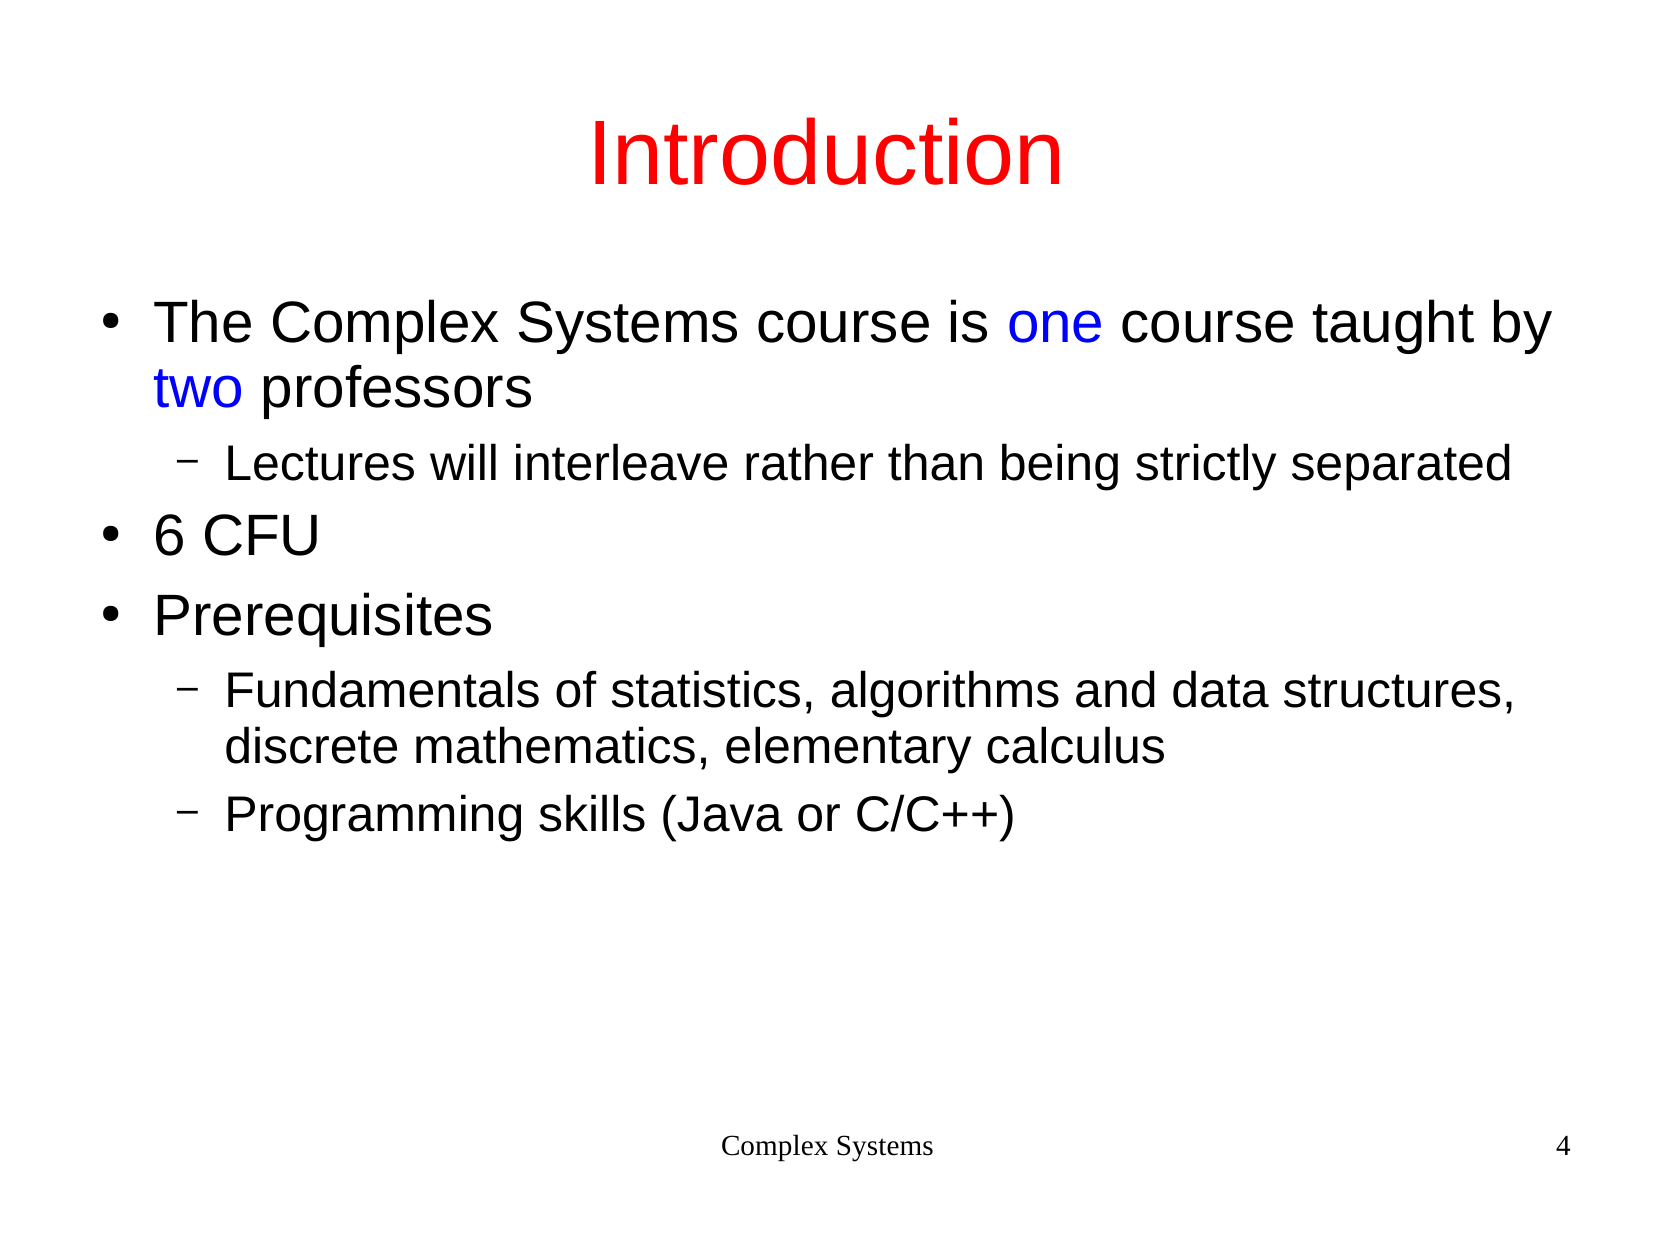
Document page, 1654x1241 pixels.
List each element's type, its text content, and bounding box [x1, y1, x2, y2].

list The Complex Systems course is one course taught by two professors Lectures will interleave rather than being strictly separated 6 CFU Prerequisites Fundamentals of statistics, algorithms and data structures, discrete mathematics, elementary calculus Programming skills (Java or C/C++) [82, 290, 1571, 1109]
title Introduction [82, 49, 1571, 257]
